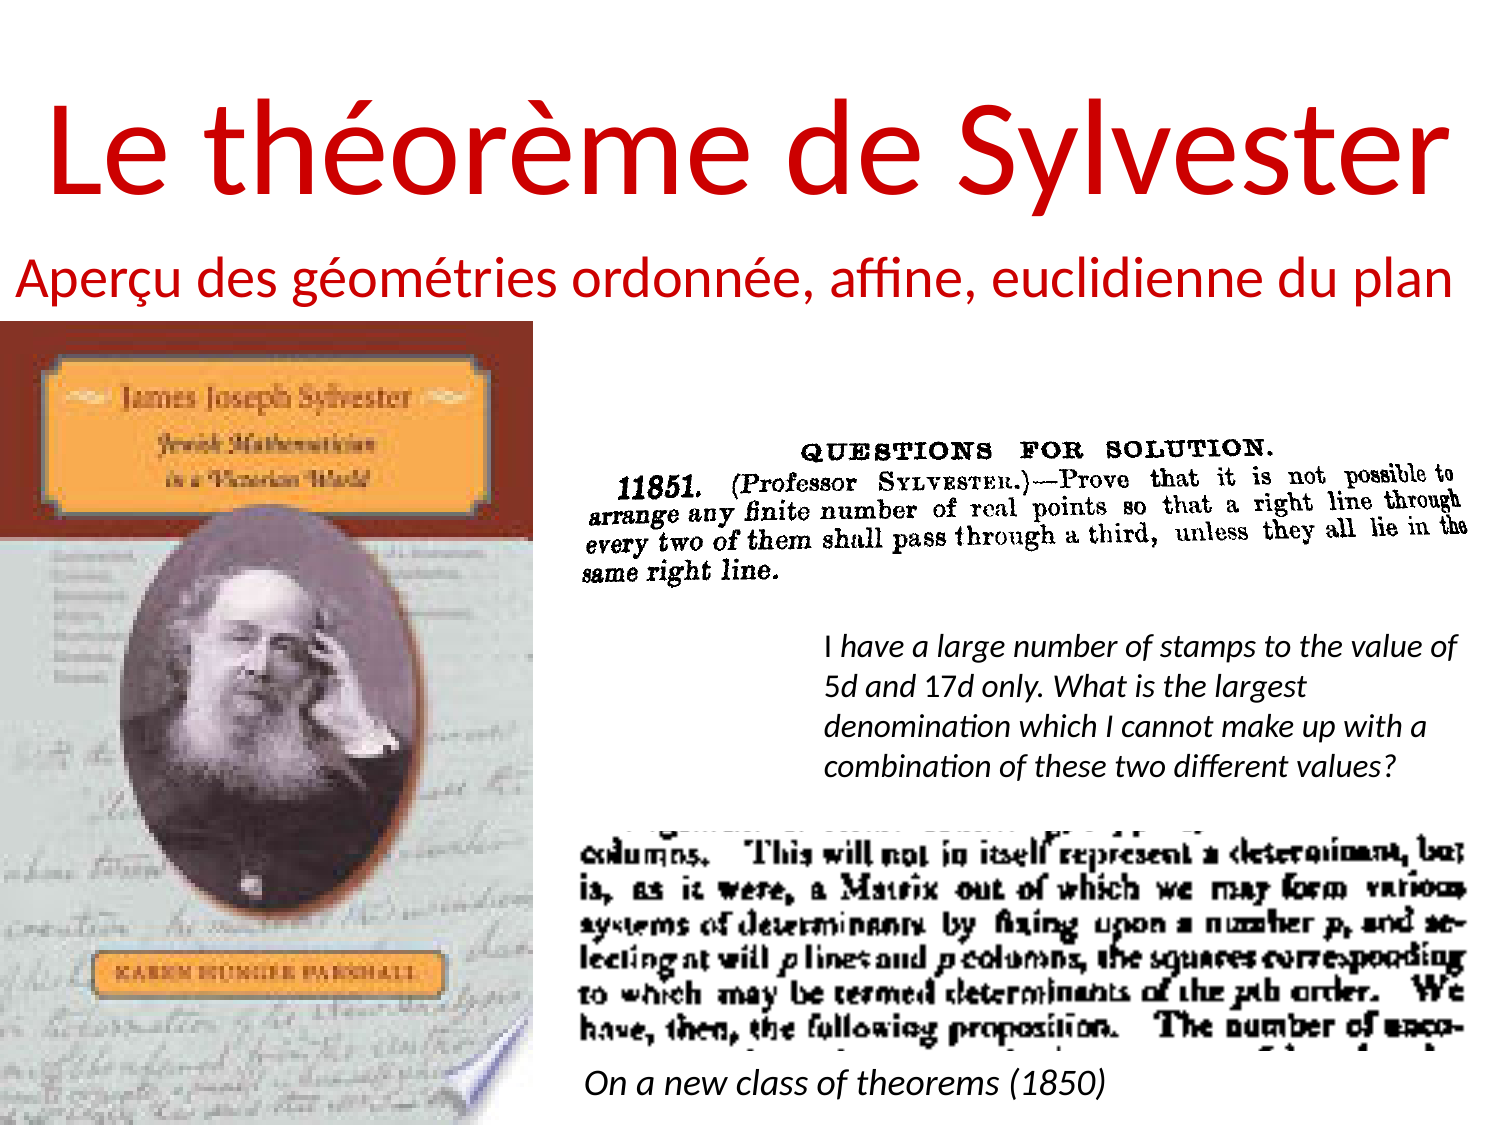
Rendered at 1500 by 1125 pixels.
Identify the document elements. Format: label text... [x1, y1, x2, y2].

title Le théorème de Sylvester [0, 0, 1500, 231]
text_box I have a large number of stamps to the value of 5d and 17d only. What is the largest denomination which I cannot make up with a combination of these two different values? [809, 617, 1482, 792]
picture [549, 831, 1496, 1051]
picture [537, 429, 1495, 594]
picture [0, 321, 533, 1125]
text_box On a new class of theorems (1850) [568, 1050, 1483, 1112]
text_box Aperçu des géométries ordonnée, affine, euclidienne du plan [0, 231, 1500, 318]
